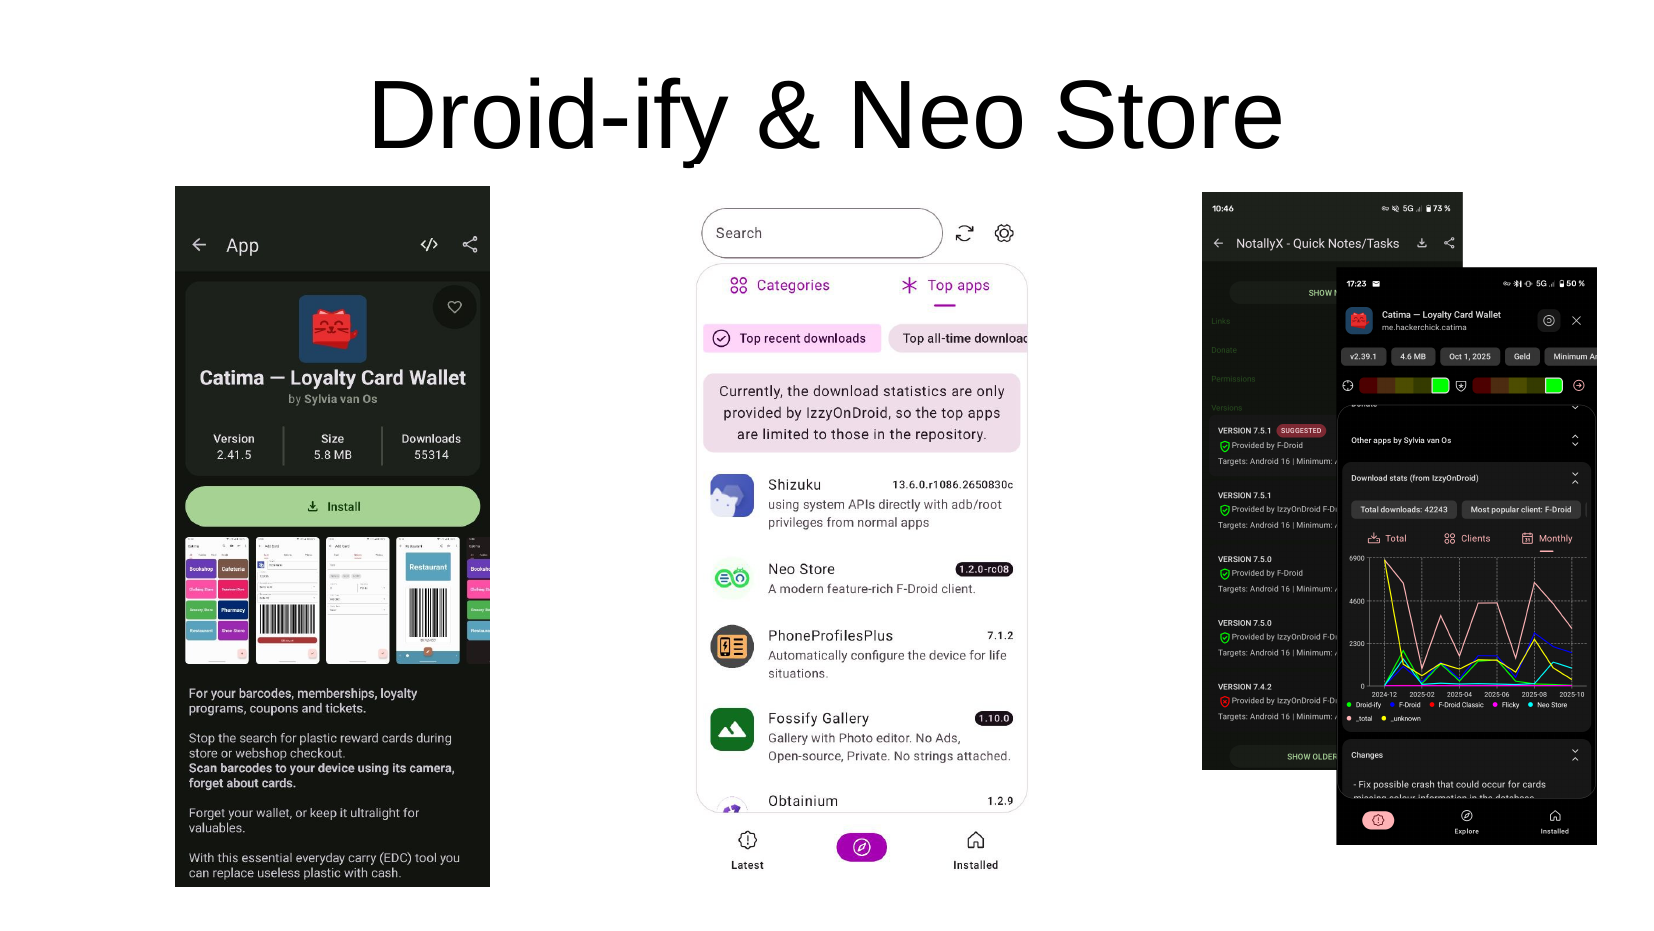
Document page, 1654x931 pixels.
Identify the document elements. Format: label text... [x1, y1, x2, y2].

picture [175, 186, 490, 887]
picture [694, 164, 1029, 908]
title Droid-ify & Neo Store [82, 37, 1571, 193]
picture [1202, 192, 1597, 845]
